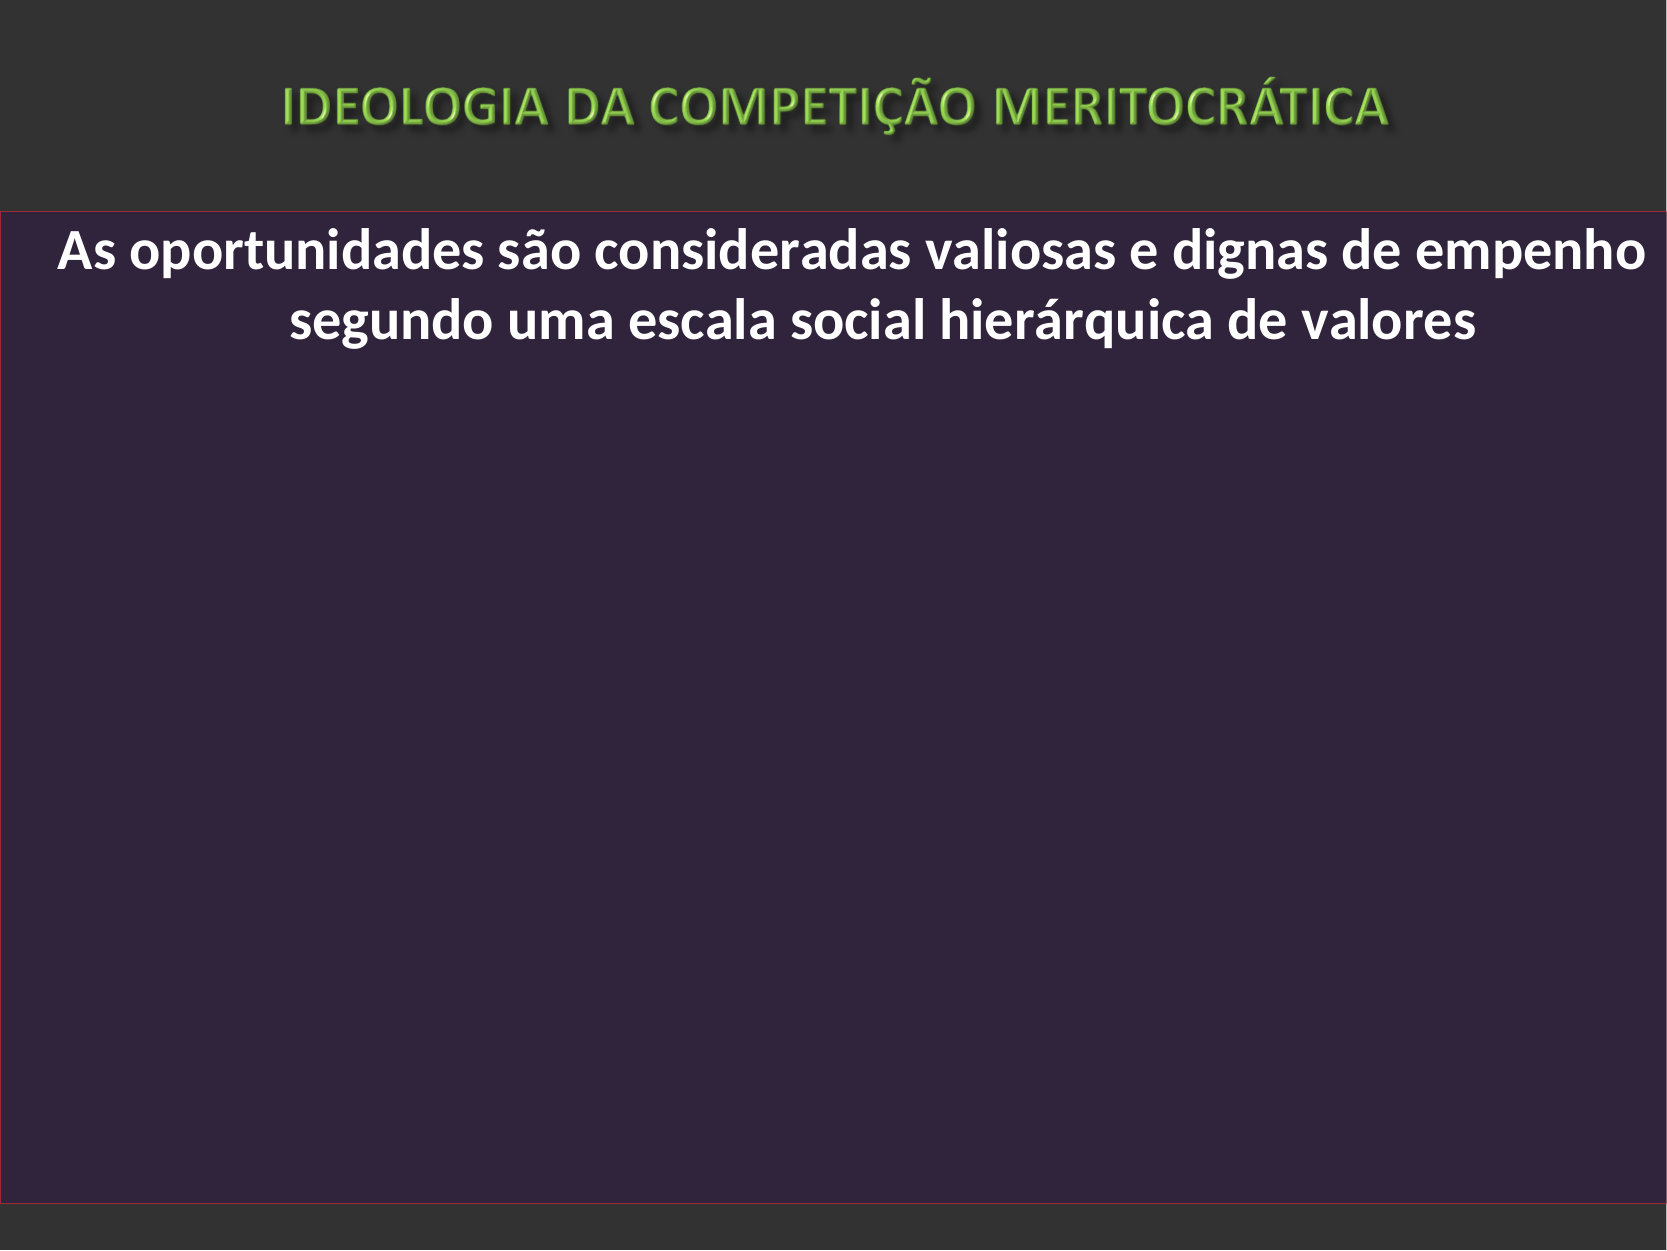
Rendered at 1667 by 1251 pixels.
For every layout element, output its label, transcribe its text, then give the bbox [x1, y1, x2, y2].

list As oportunidades são consideradas valiosas e dignas de empenho segundo uma escala social hierárquica de valores [0, 211, 1667, 1204]
text_box [0, 0, 1667, 211]
